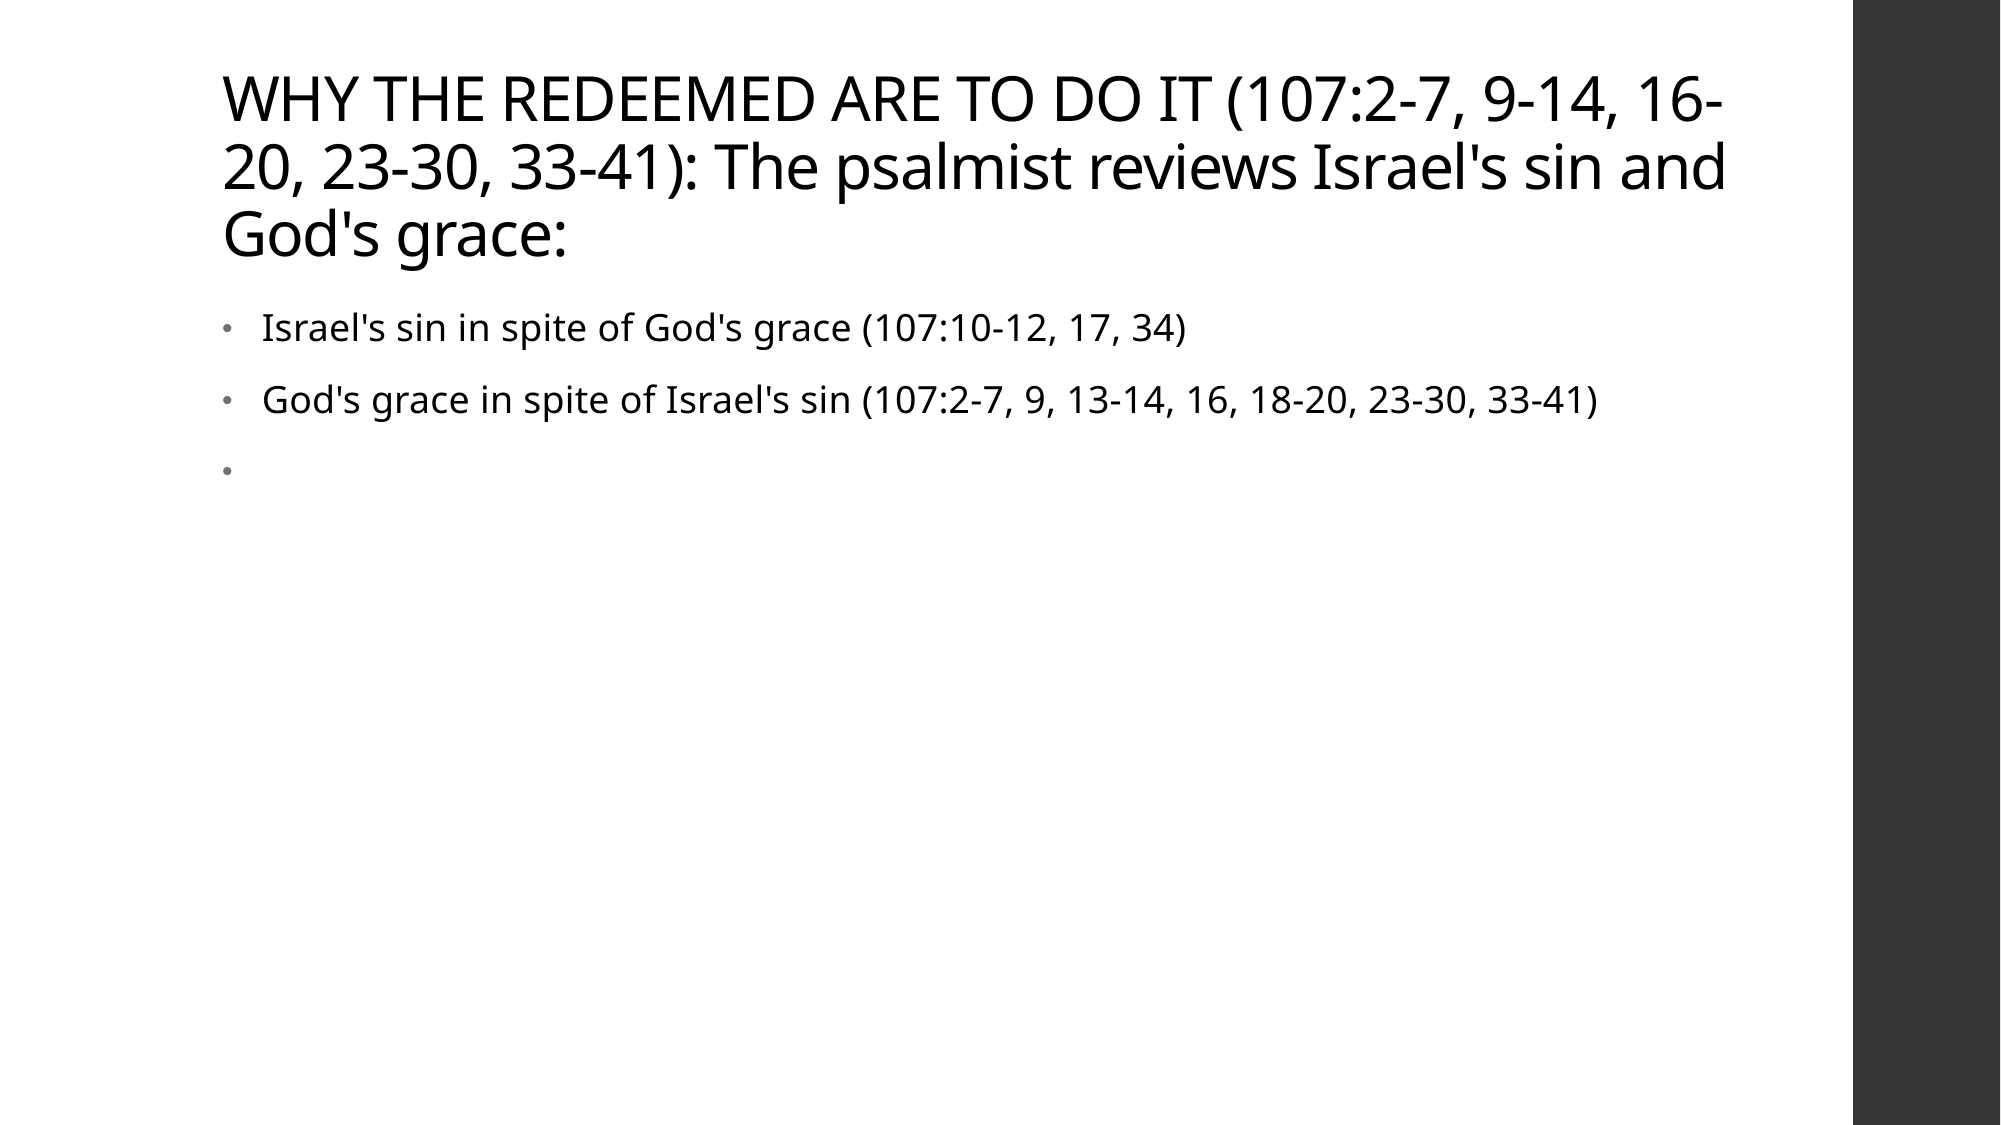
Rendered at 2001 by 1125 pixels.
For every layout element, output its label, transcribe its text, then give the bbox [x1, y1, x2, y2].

list Israel's sin in spite of God's grace (107:10-12, 17, 34) God's grace in spite of Israel's sin (107:2-7, 9, 13-14, 16, 18-20, 23-30, 33-41) [206, 299, 1617, 1014]
title WHY THE REDEEMED ARE TO DO IT (107:2-7, 9-14, 16-20, 23-30, 33-41): The psalmist reviews Israel's sin and God's grace: [206, 60, 1797, 278]
